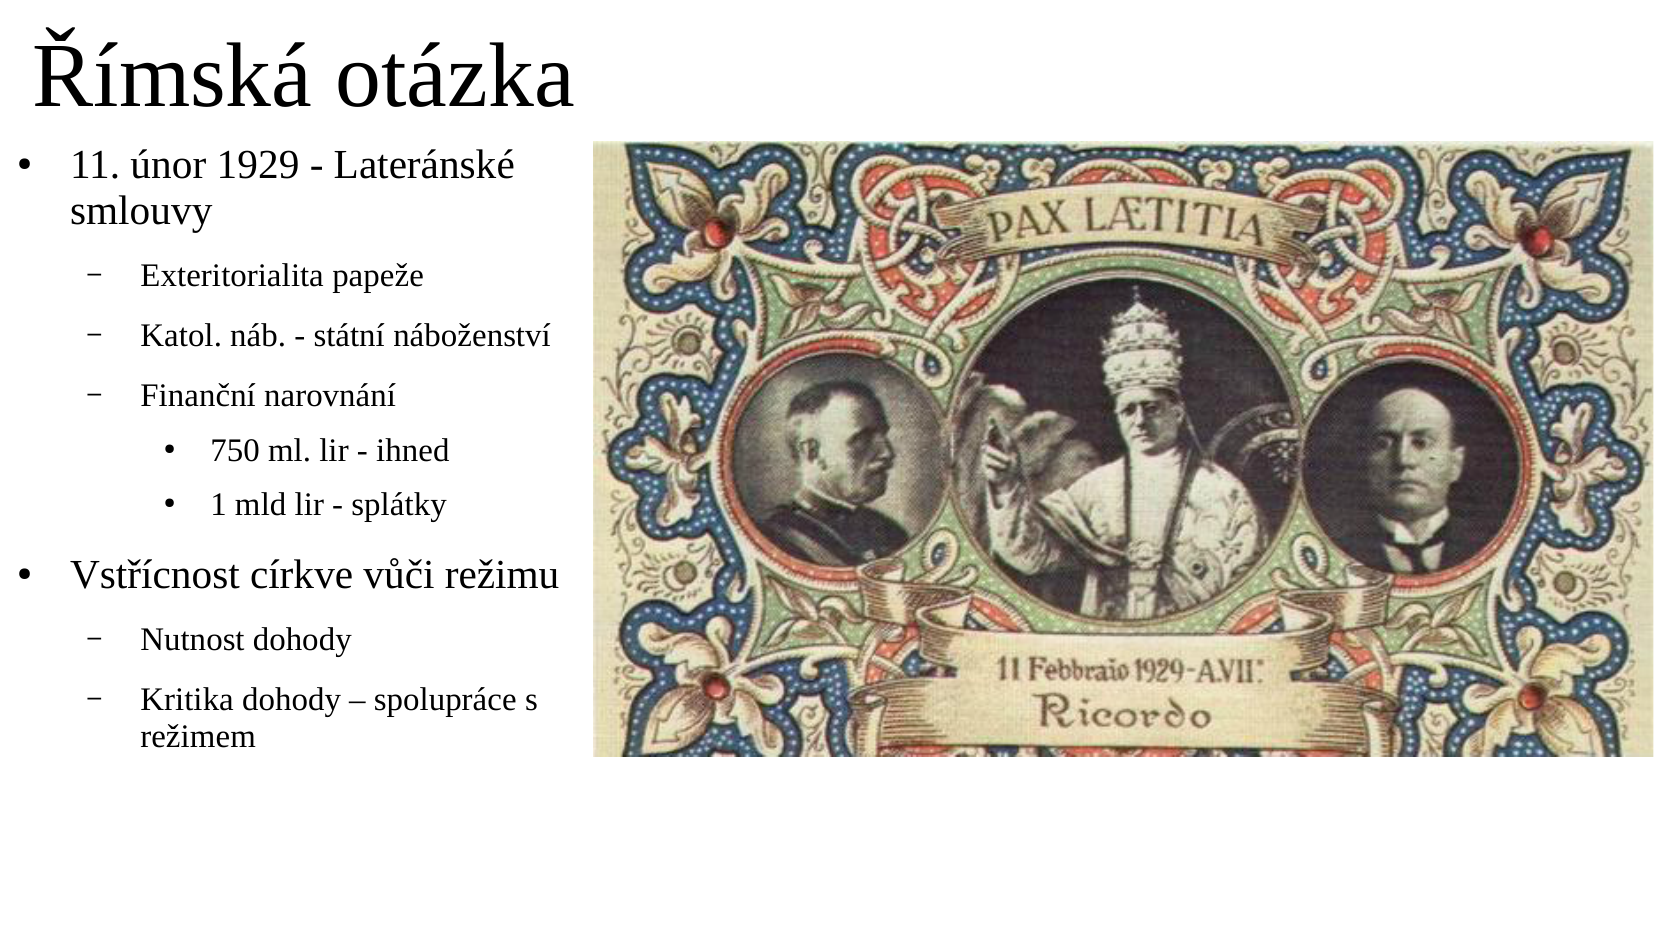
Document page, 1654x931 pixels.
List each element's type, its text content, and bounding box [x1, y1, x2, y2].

title Římská otázka [15, 9, 594, 142]
picture [593, 141, 1654, 758]
list 11. únor 1929 - Lateránské smlouvy Exteritorialita papeže Katol. náb. - státní náboženství Finanční narovnání 750 ml. lir - ihned 1 mld lir - splátky Vstřícnost církve vůči režimu Nutnost dohody Kritika dohody – spolupráce s režimem [0, 142, 593, 758]
